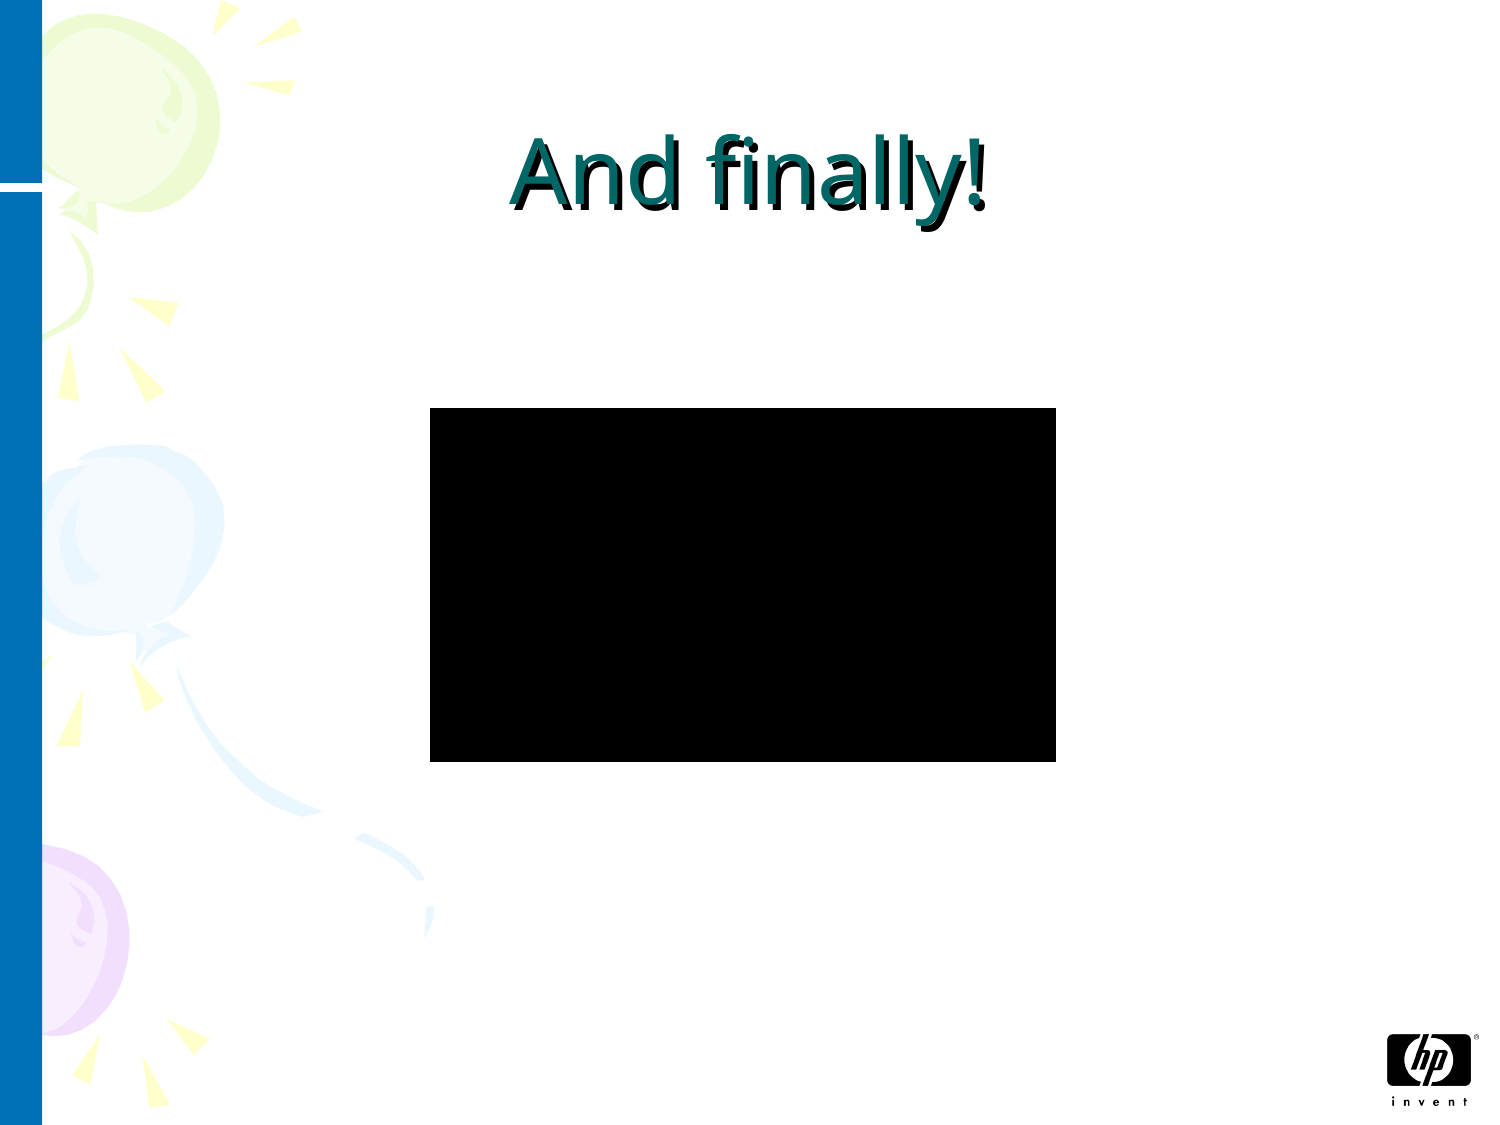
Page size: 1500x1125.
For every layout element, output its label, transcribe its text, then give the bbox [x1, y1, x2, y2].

picture [1387, 1034, 1479, 1106]
title And finally! [72, 16, 1426, 233]
picture [430, 408, 1056, 762]
